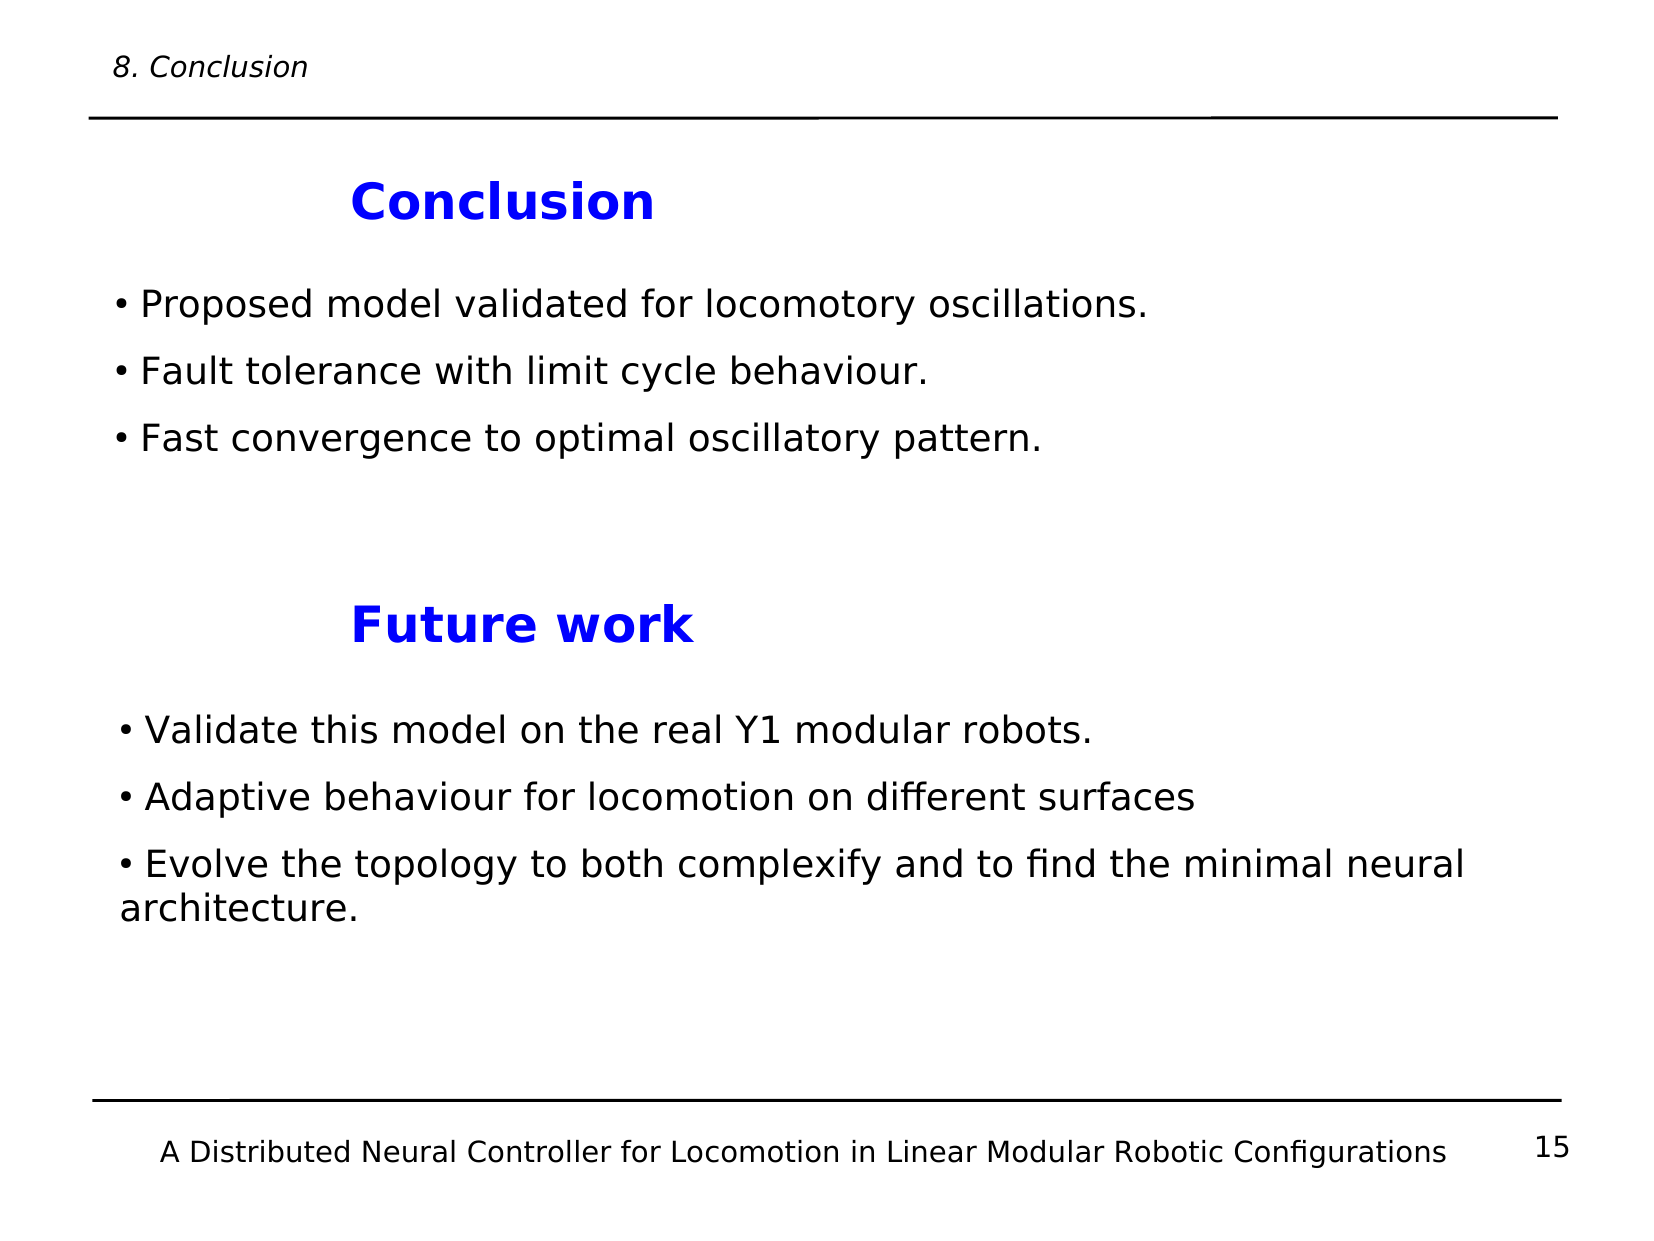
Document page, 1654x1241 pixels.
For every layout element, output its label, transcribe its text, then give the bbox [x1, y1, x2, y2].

text_box Conclusion [335, 165, 938, 239]
text_box 8. Conclusion [97, 42, 325, 93]
text_box Validate this model on the real Y1 modular robots. Adaptive behaviour for locomotion on different surfaces Evolve the topology to both complexify and to find the minimal neural architecture. [104, 701, 1594, 938]
text_box Proposed model validated for locomotory oscillations. Fault tolerance with limit cycle behaviour. Fast convergence to optimal oscillatory pattern. [100, 275, 1589, 468]
text_box Future work [335, 588, 938, 662]
text_box A Distributed Neural Controller for Locomotion in Linear Modular Robotic Configurations [145, 1127, 1464, 1177]
